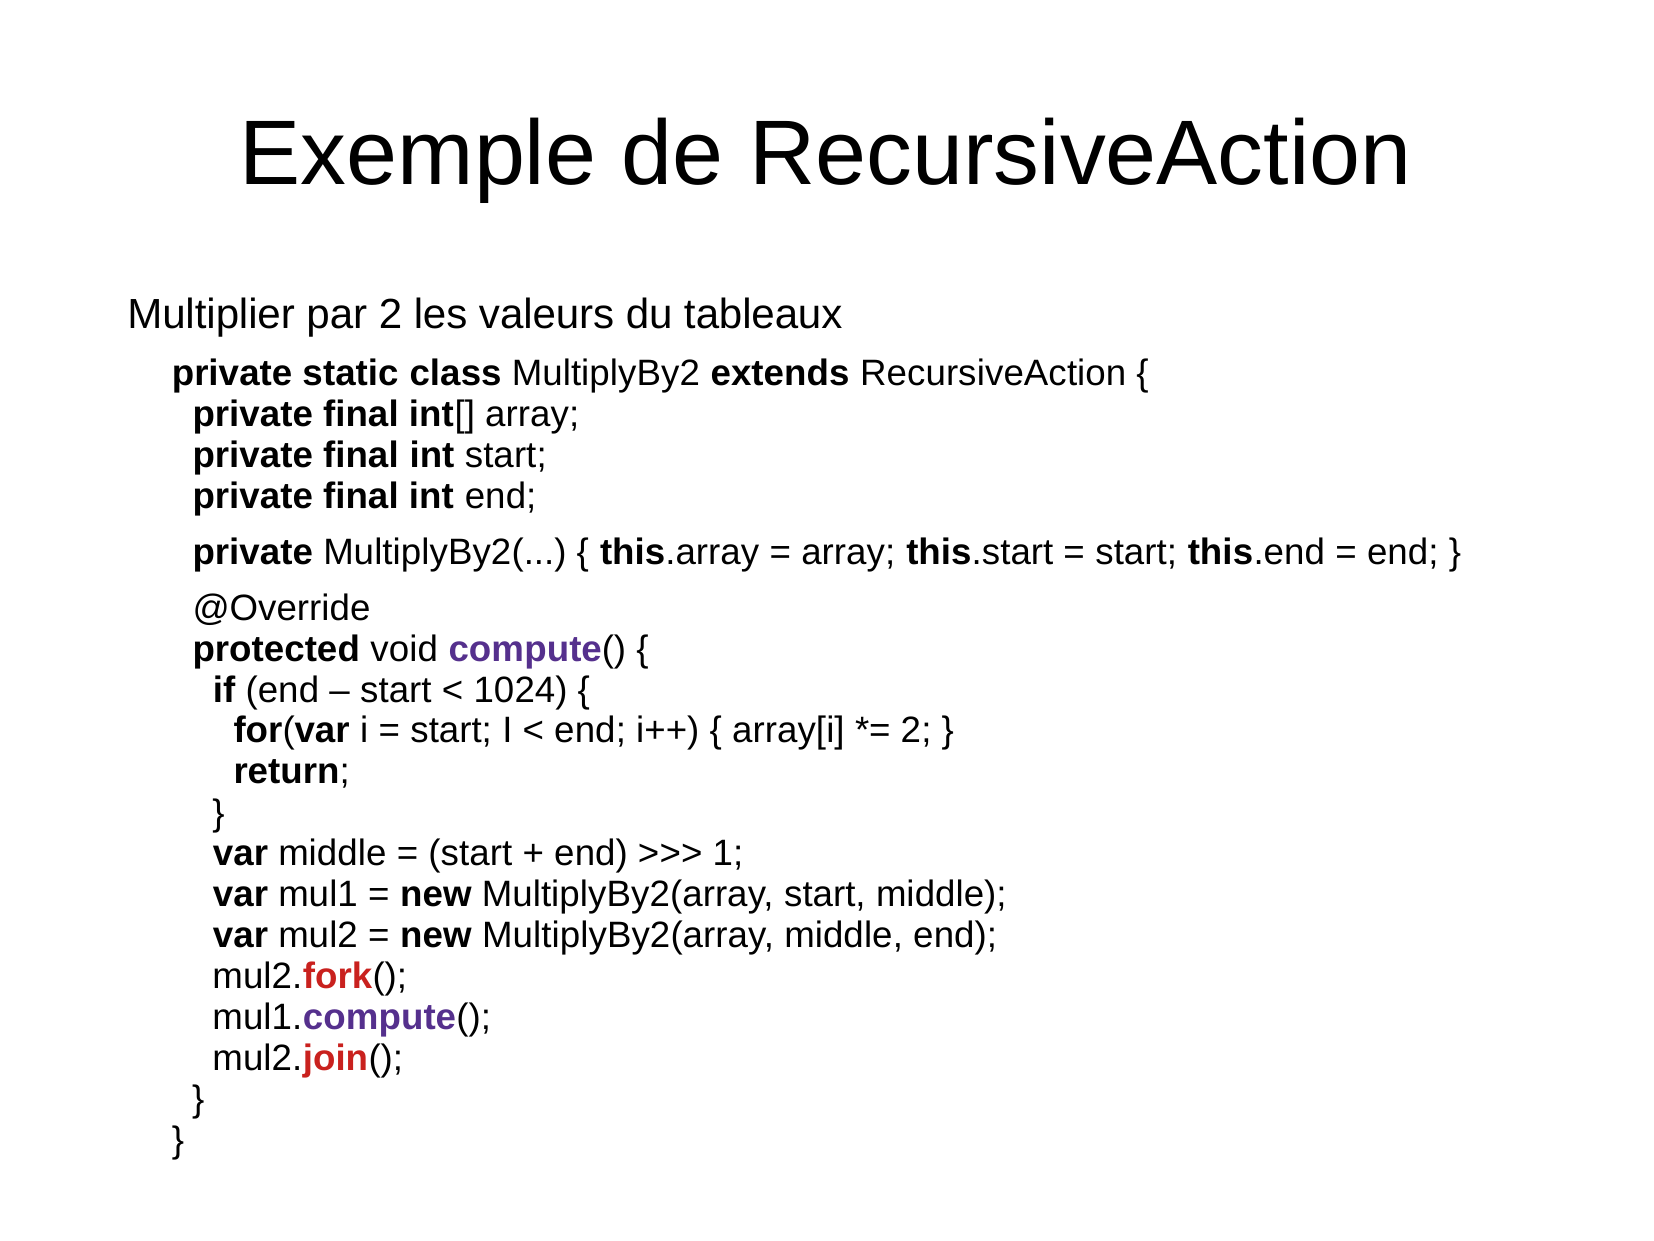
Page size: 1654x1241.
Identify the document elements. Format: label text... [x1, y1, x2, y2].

list Multiplier par 2 les valeurs du tableaux private static class MultiplyBy2 extends RecursiveAction { private final int[] array; private final int start; private final int end; private MultiplyBy2(...) { this.array = array; this.start = start; this.end = end; } @Override protected void compute() { if (end – start < 1024) { for(var i = start; I < end; i++) { array[i] *= 2; } return; } var middle = (start + end) >>> 1; var mul1 = new MultiplyBy2(array, start, middle); var mul2 = new MultiplyBy2(array, middle, end); mul2.fork(); mul1.compute(); mul2.join(); } } [82, 290, 1571, 1171]
title Exemple de RecursiveAction [82, 49, 1571, 257]
